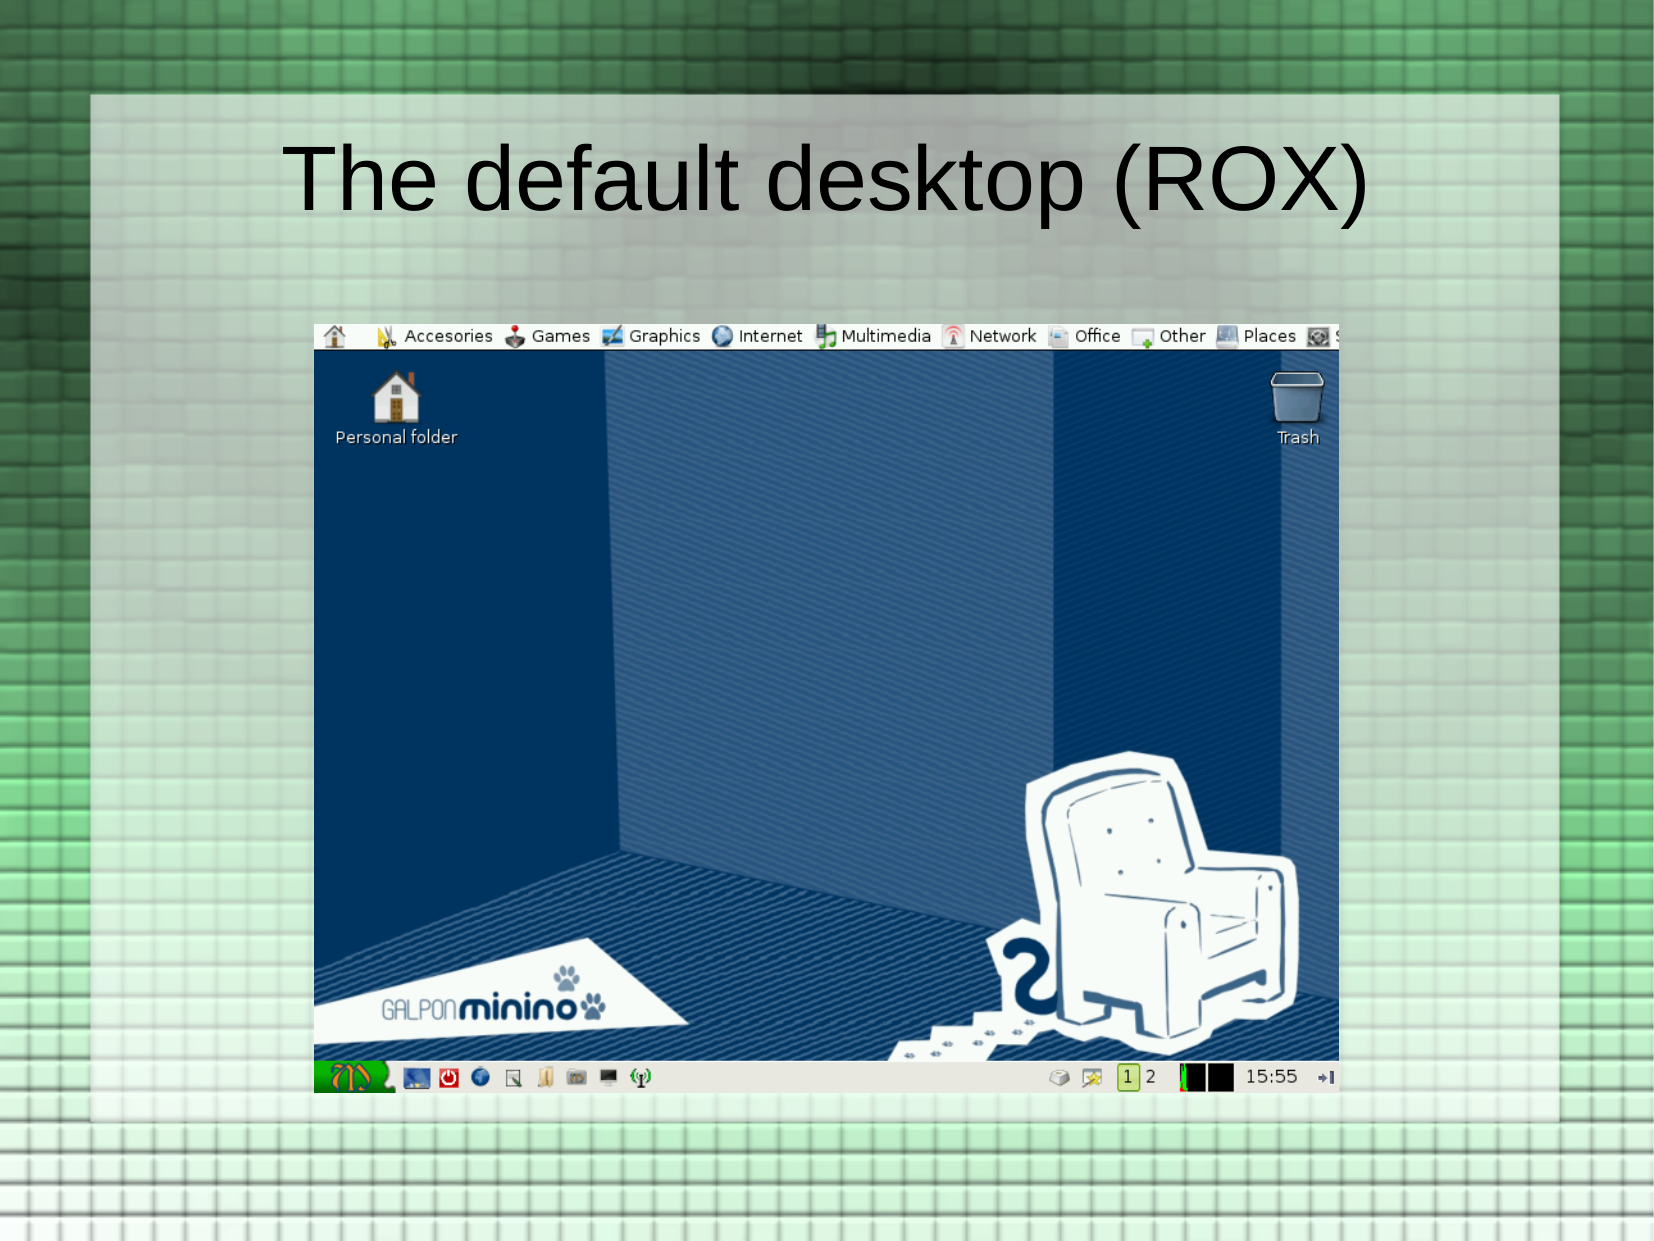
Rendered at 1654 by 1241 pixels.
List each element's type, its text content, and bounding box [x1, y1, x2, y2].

title The default desktop (ROX) [88, 90, 1565, 266]
picture [0, 0, 1654, 1241]
